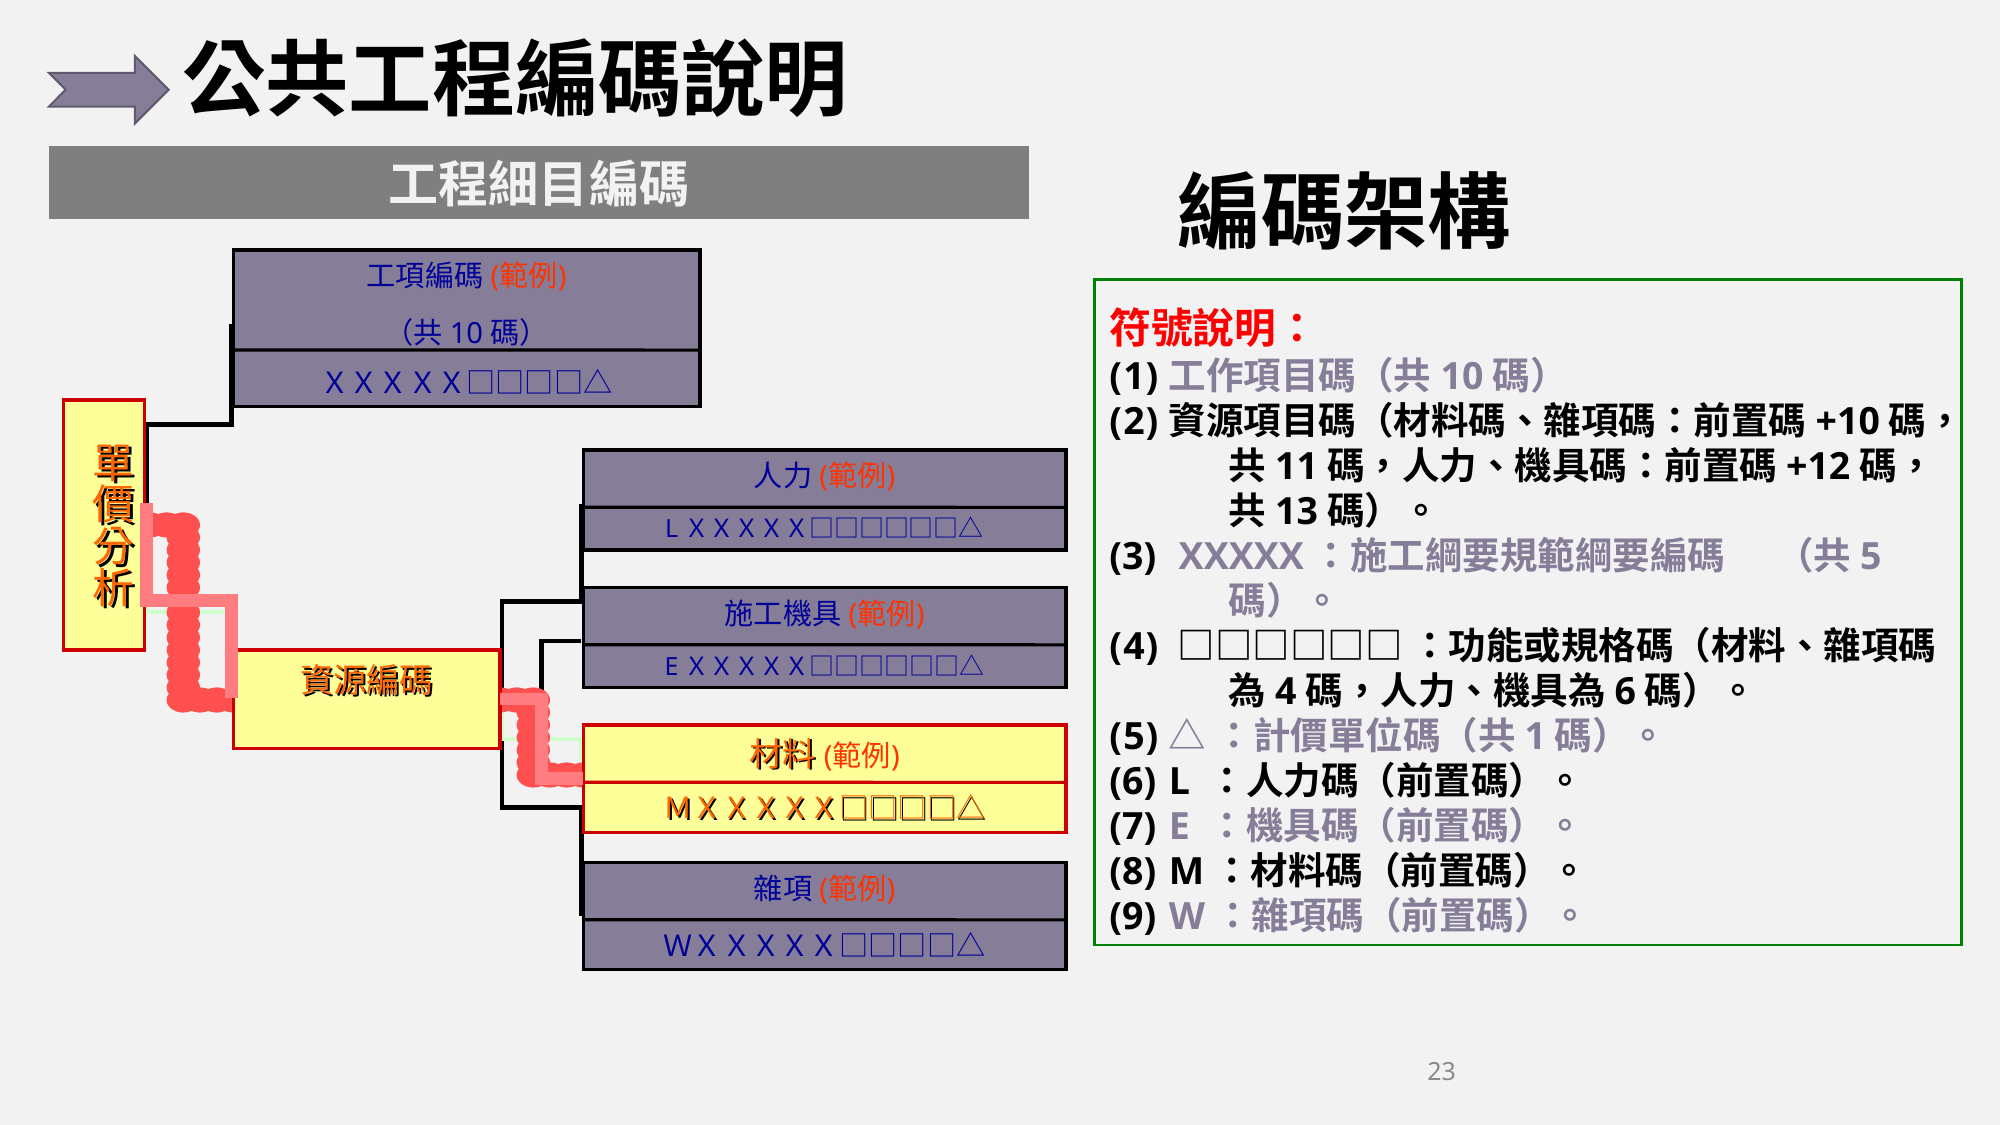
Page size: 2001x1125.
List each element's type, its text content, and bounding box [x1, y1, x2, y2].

text_box 符號說明： 工作項目碼（共10碼） 資源項目碼（材料碼、雜項碼：前置碼+10碼，共11碼，人力、機具碼：前置碼+12碼，共13碼）。 XXXXX：施工綱要規範綱要編碼 （共5碼）。 □□□□□□：功能或規格碼（材料、雜項碼為4碼，人力、機具為6碼）。 △：計價單位碼（共1碼）。 L ：人力碼（前置碼）。 E ：機具碼（前置碼）。 M：材料碼（前置碼）。 W：雜項碼（前置碼）。 [1094, 280, 1961, 945]
text_box 材料(範例) ＭＸＸＸＸＸ□□□□△ [583, 784, 1067, 833]
text_box 工項編碼(範例) （共10碼） ＸＸＸＸＸ□□□□△ [234, 352, 700, 402]
text_box 23 [1412, 1042, 1863, 1103]
text_box 人力(範例) LＸＸＸＸＸ□□□□□□△ [584, 509, 1067, 546]
text_box [548, 694, 582, 772]
text_box 人力(範例) LＸＸＸＸＸ□□□□□□△ [583, 450, 1067, 505]
text_box [153, 512, 200, 594]
text_box 單價分析 [63, 399, 145, 650]
text_box [48, 55, 167, 124]
text_box 雜項(範例) ＷＸＸＸＸＸ□□□□△ [583, 862, 1067, 918]
text_box 工項編碼(範例) （共10碼） ＸＸＸＸＸ□□□□△ [233, 249, 700, 348]
text_box [502, 705, 582, 788]
text_box 材料(範例) ＭＸＸＸＸＸ□□□□△ [583, 725, 1067, 780]
text_box 公共工程編碼說明 [167, 18, 1375, 135]
text_box 工程細目編碼 [49, 146, 1029, 219]
text_box 雜項(範例) ＷＸＸＸＸＸ□□□□△ [583, 922, 1067, 965]
text_box 資源編碼 [233, 650, 501, 749]
text_box [502, 687, 548, 693]
text_box [166, 607, 232, 713]
text_box 施工機具(範例) EＸＸＸＸＸ□□□□□□△ [583, 647, 1067, 683]
text_box 施工機具(範例) EＸＸＸＸＸ□□□□□□△ [583, 587, 1067, 643]
title 編碼架構 [1162, 155, 2000, 277]
